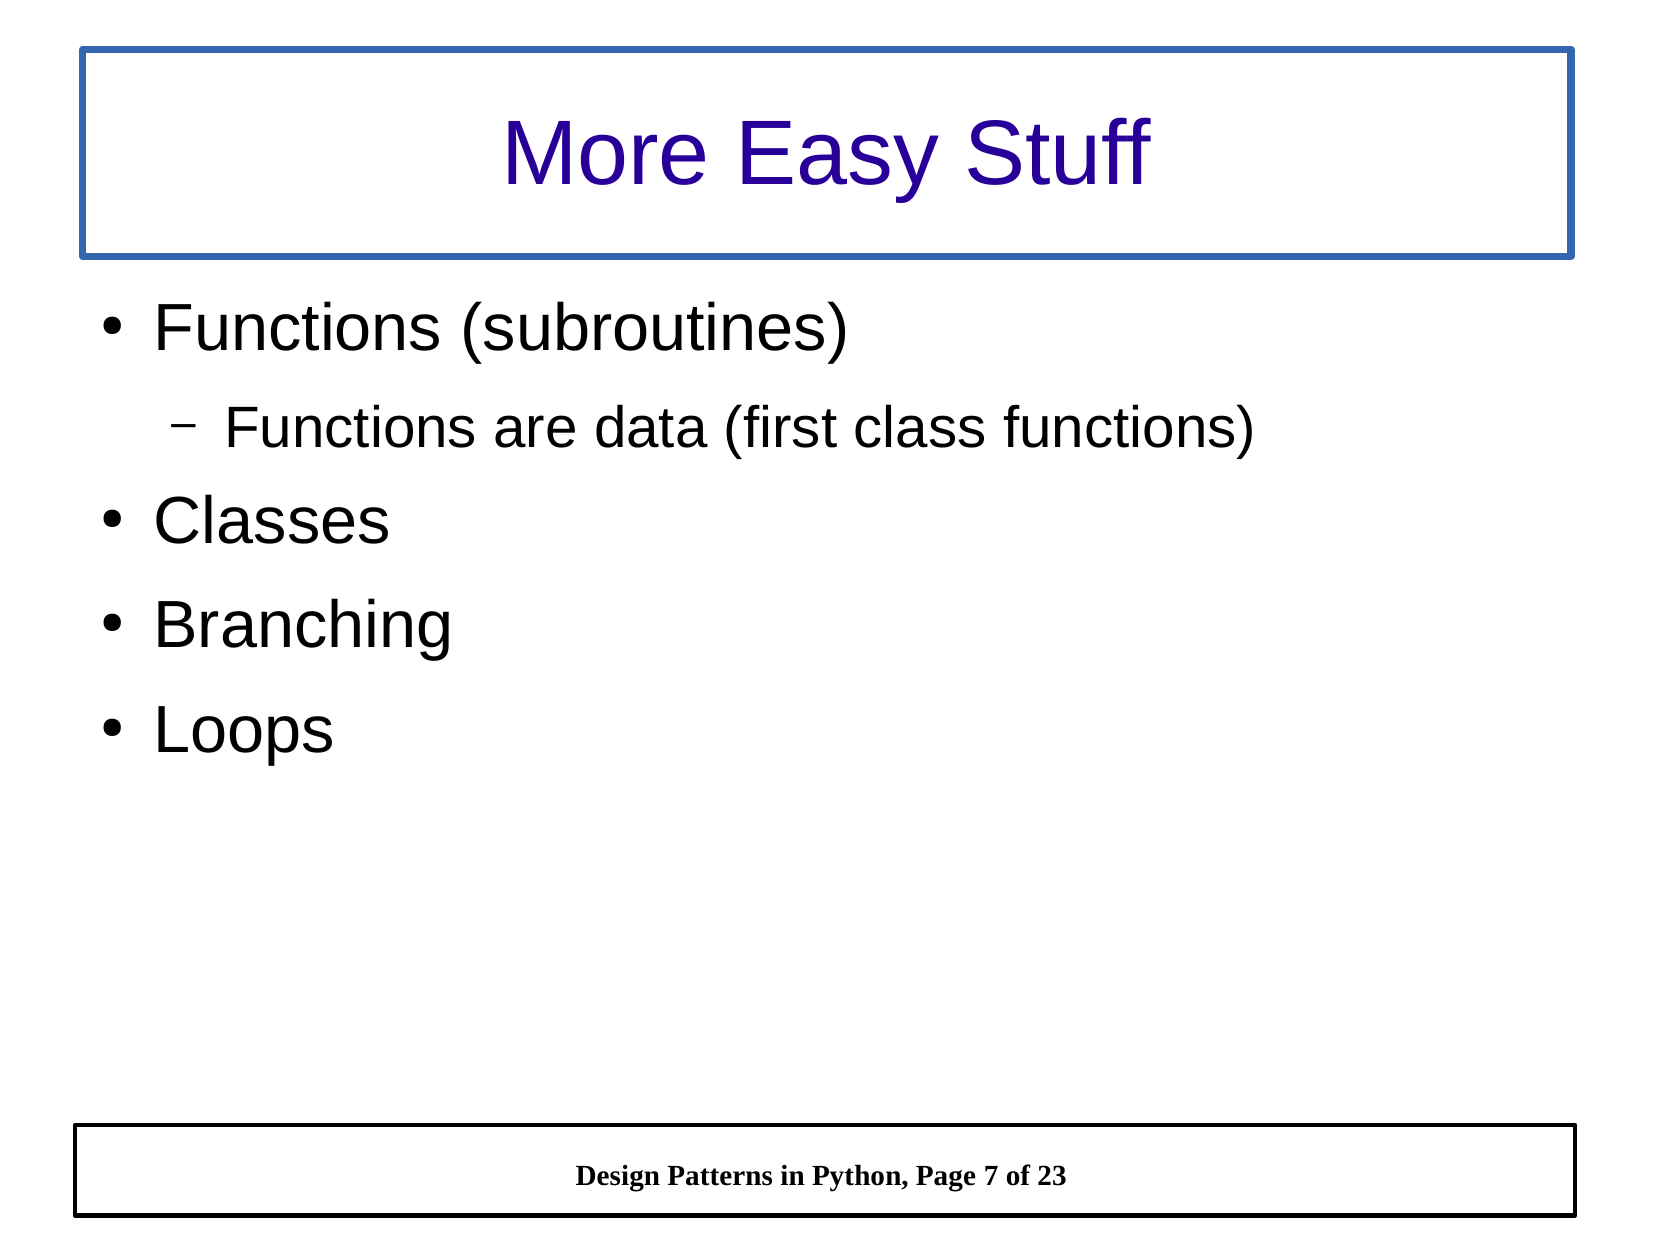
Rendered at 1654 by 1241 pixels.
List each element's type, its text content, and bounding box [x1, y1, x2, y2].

title More Easy Stuff [82, 49, 1571, 257]
list Functions (subroutines) Functions are data (first class functions) Classes Branching Loops [82, 290, 1571, 1010]
